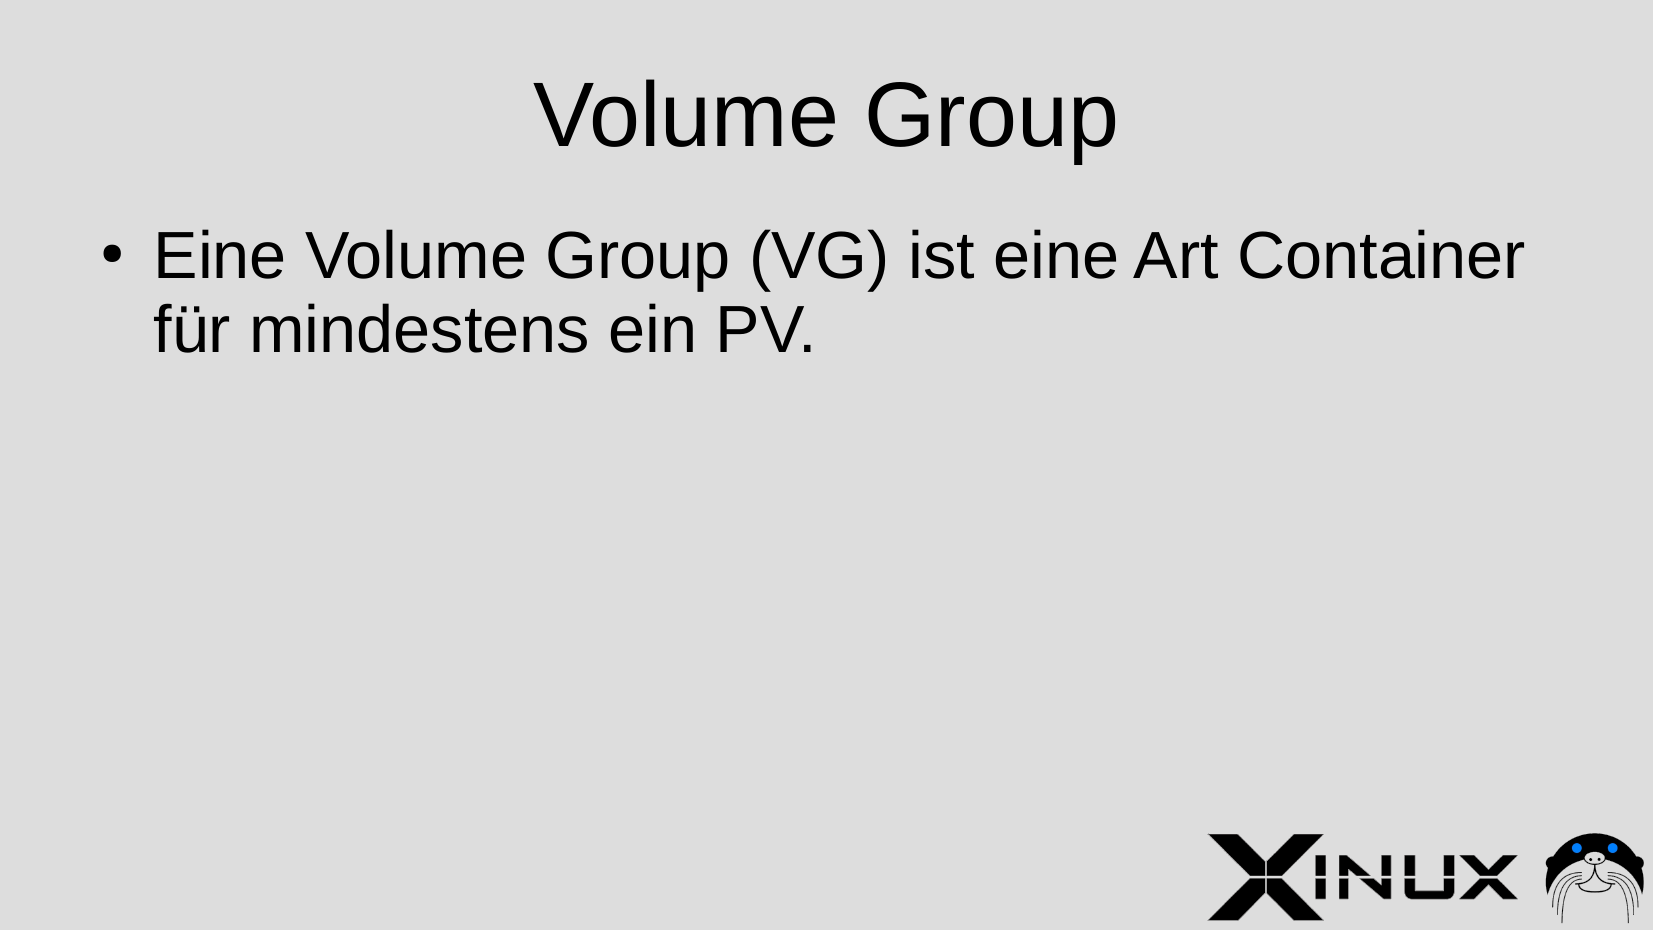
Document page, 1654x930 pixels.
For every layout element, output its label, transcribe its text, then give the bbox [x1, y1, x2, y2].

list Eine Volume Group (VG) ist eine Art Container für mindestens ein PV. [82, 217, 1571, 757]
title Volume Group [82, 37, 1571, 193]
picture [1200, 824, 1650, 930]
